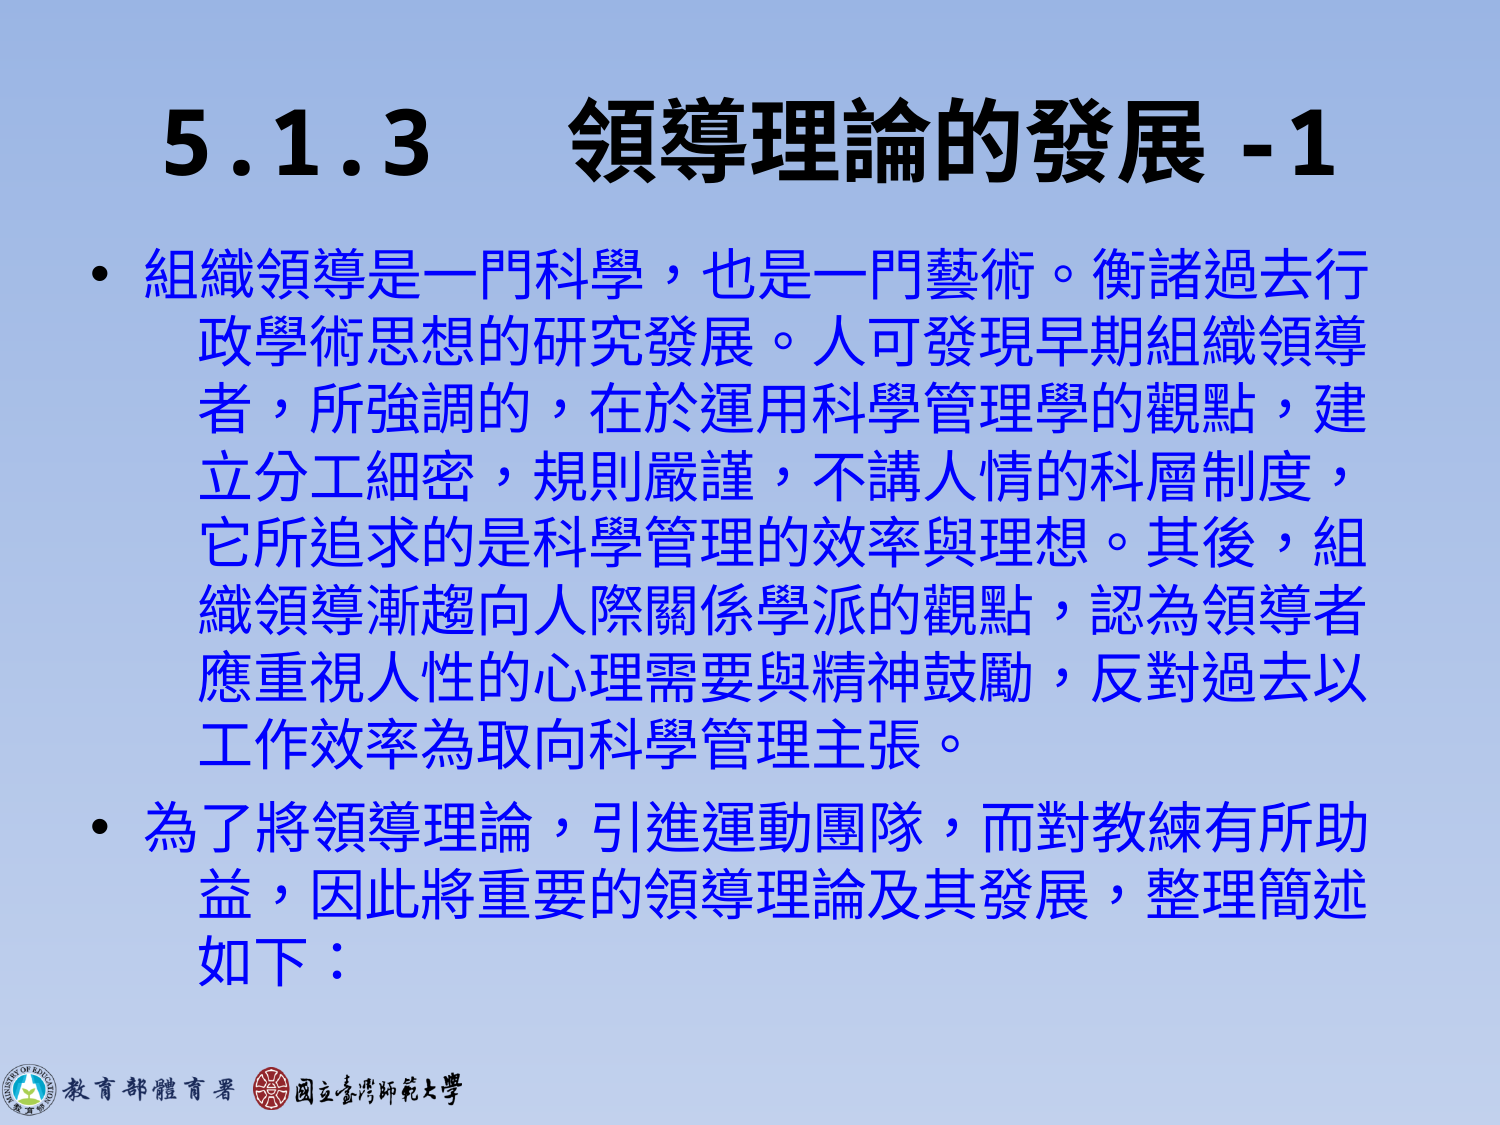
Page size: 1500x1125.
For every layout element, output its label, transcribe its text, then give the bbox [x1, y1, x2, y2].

list 組織領導是一門科學，也是一門藝術。衡諸過去行政學術思想的研究發展。人可發現早期組織領導者，所強調的，在於運用科學管理學的觀點，建立分工細密，規則嚴謹，不講人情的科層制度，它所追求的是科學管理的效率與理想。其後，組織領導漸趨向人際關係學派的觀點，認為領導者應重視人性的心理需要與精神鼓勵，反對過去以工作效率為取向科學管理主張。 為了將領導理論，引進運動團隊，而對教練有所助益，因此將重要的領導理論及其發展，整理簡述如下： [75, 232, 1426, 1005]
title 5.1.3 領導理論的發展-1 [75, 45, 1426, 232]
